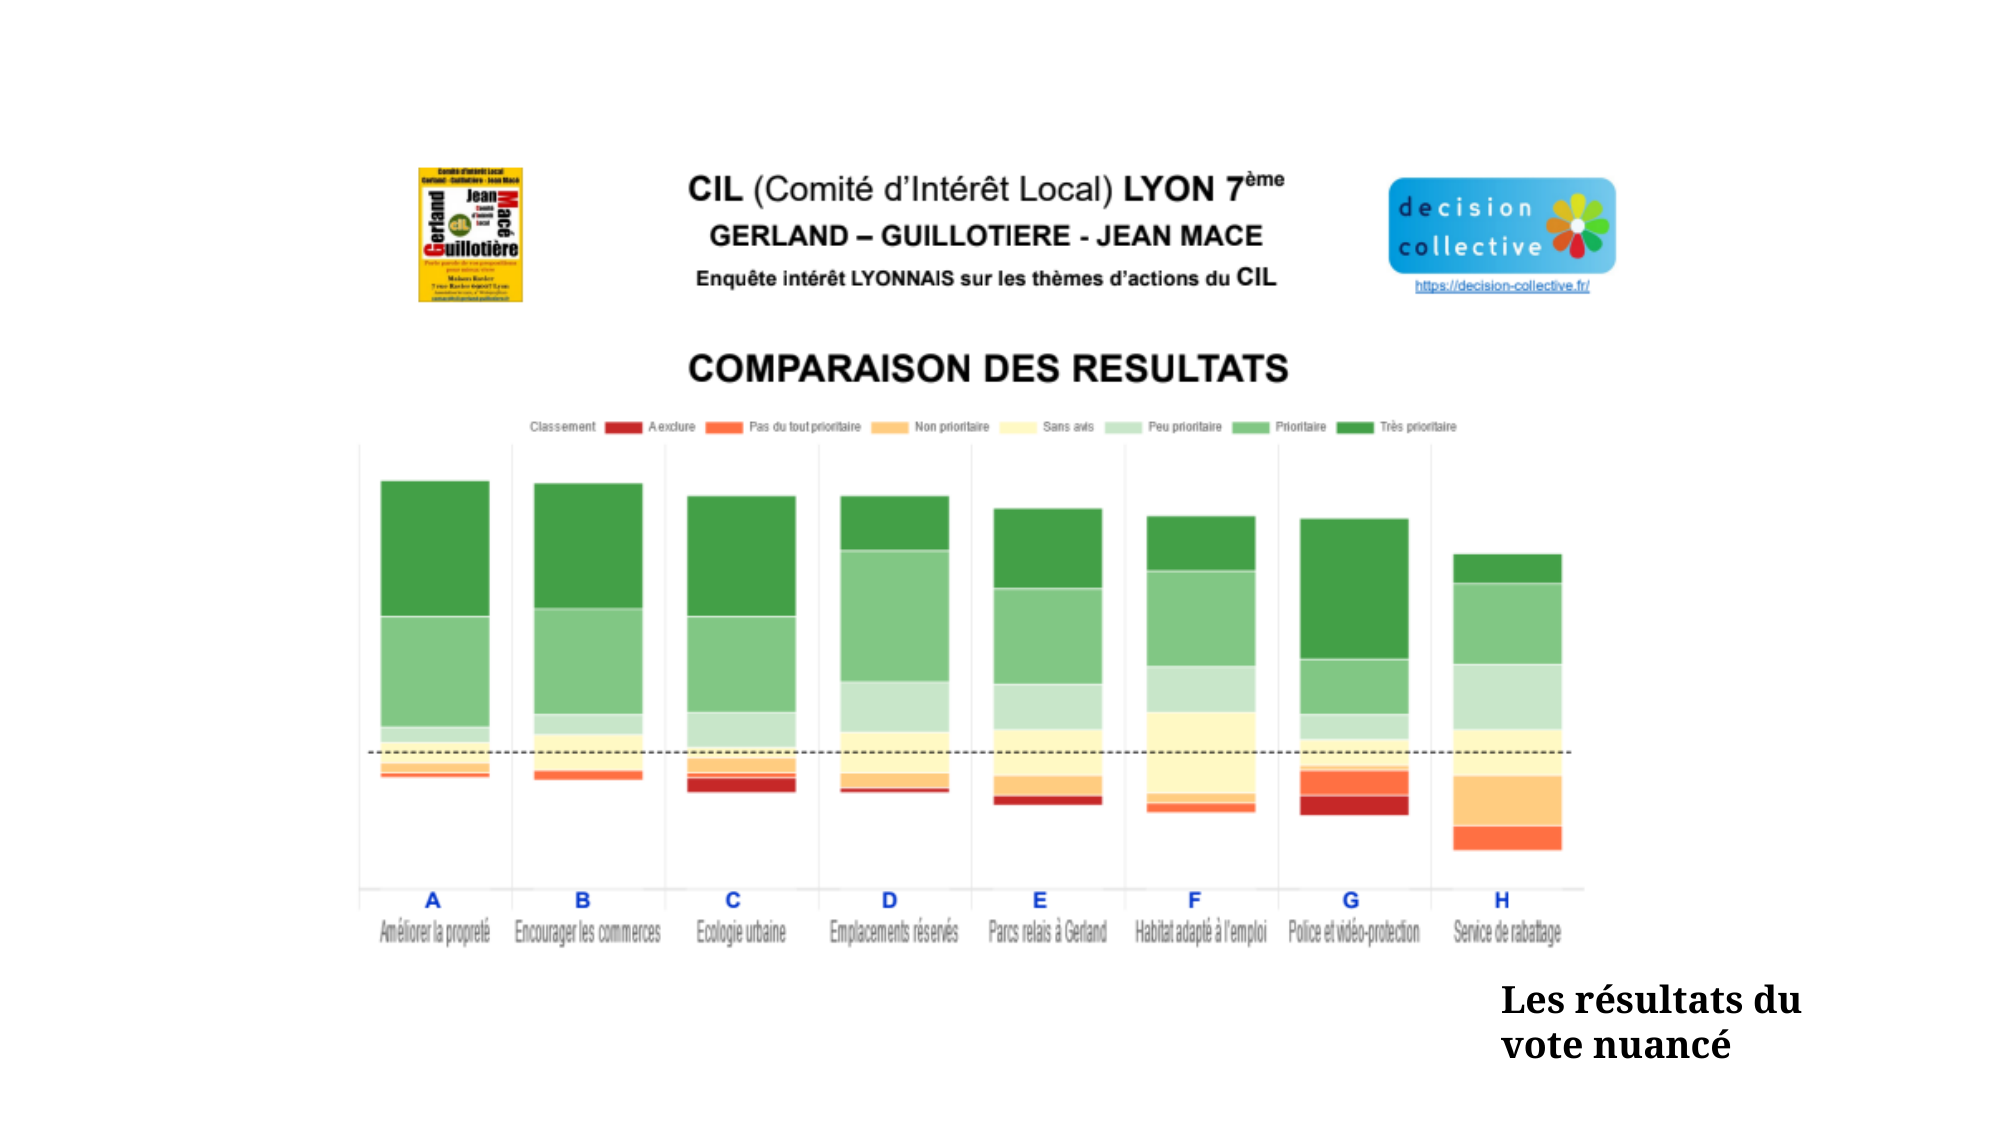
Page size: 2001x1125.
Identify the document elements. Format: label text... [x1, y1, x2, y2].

text_box Les résultats du vote nuancé [1486, 968, 1853, 1074]
picture [354, 158, 1638, 973]
